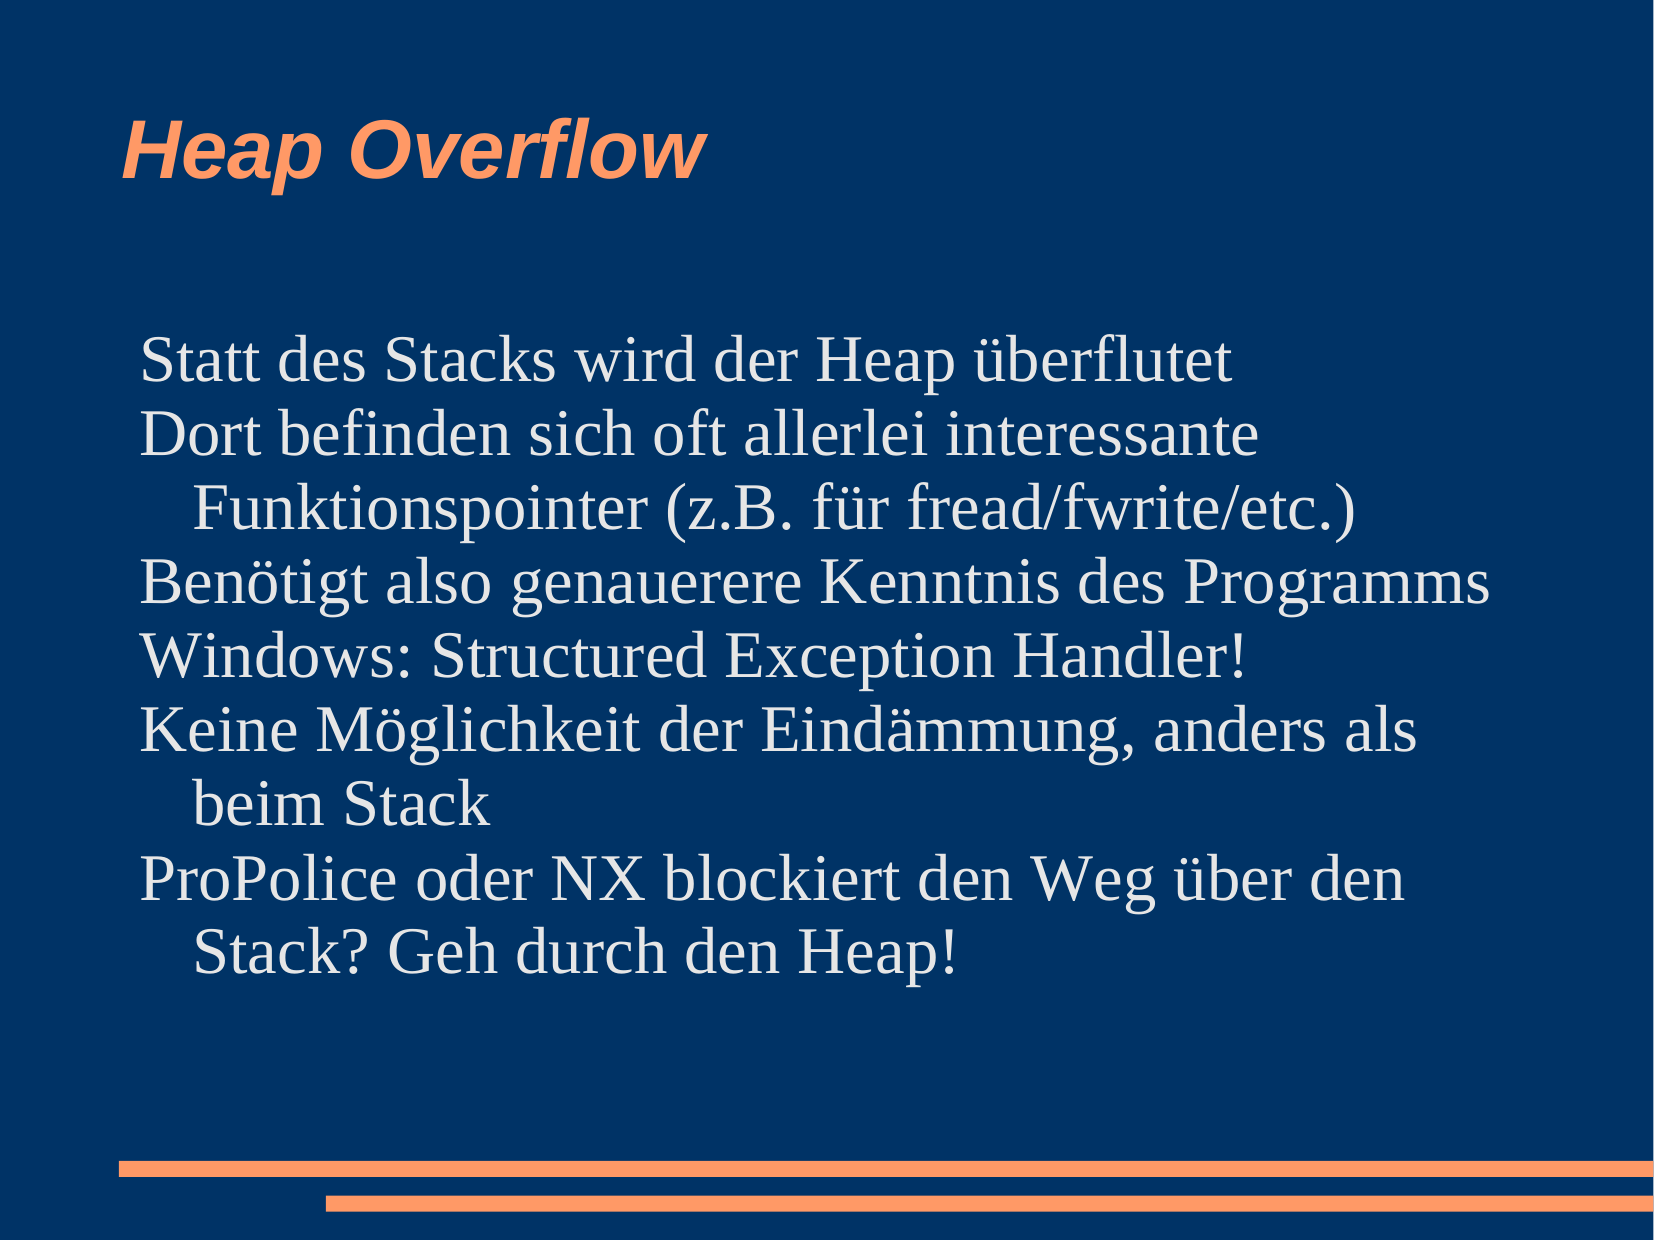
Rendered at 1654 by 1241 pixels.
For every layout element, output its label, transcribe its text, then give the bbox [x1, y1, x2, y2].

list Statt des Stacks wird der Heap überflutet Dort befinden sich oft allerlei interessante Funktionspointer (z.B. für fread/fwrite/etc.) Benötigt also genauerere Kenntnis des Programms Windows: Structured Exception Handler! Keine Möglichkeit der Eindämmung, anders als beim Stack ProPolice oder NX blockiert den Weg über den Stack? Geh durch den Heap! [121, 322, 1561, 1118]
title Heap Overflow [121, 53, 1534, 247]
